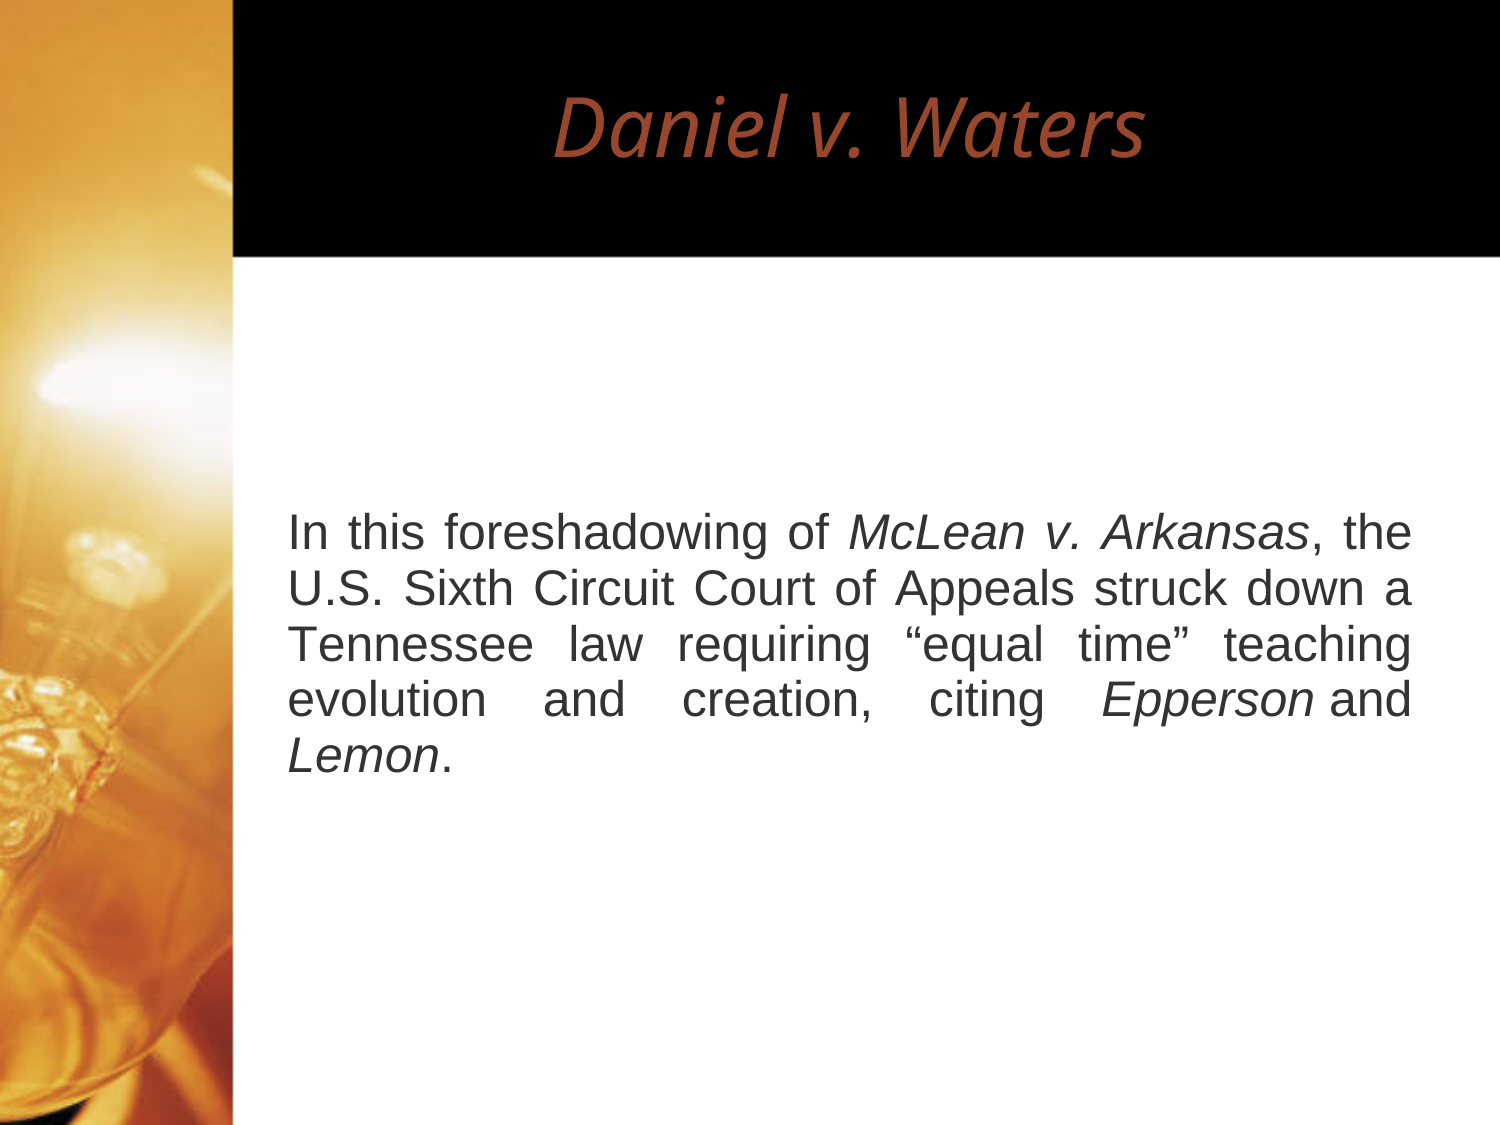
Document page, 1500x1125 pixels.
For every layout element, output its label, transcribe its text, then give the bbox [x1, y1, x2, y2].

subtitle In this foreshadowing of McLean v. Arkansas, the U.S. Sixth Circuit Court of Appeals struck down a Tennessee law requiring “equal time” teaching evolution and creation, citing Epperson and Lemon. [287, 287, 1413, 1001]
picture [0, 0, 1500, 1125]
title Daniel v. Waters [287, 17, 1413, 233]
